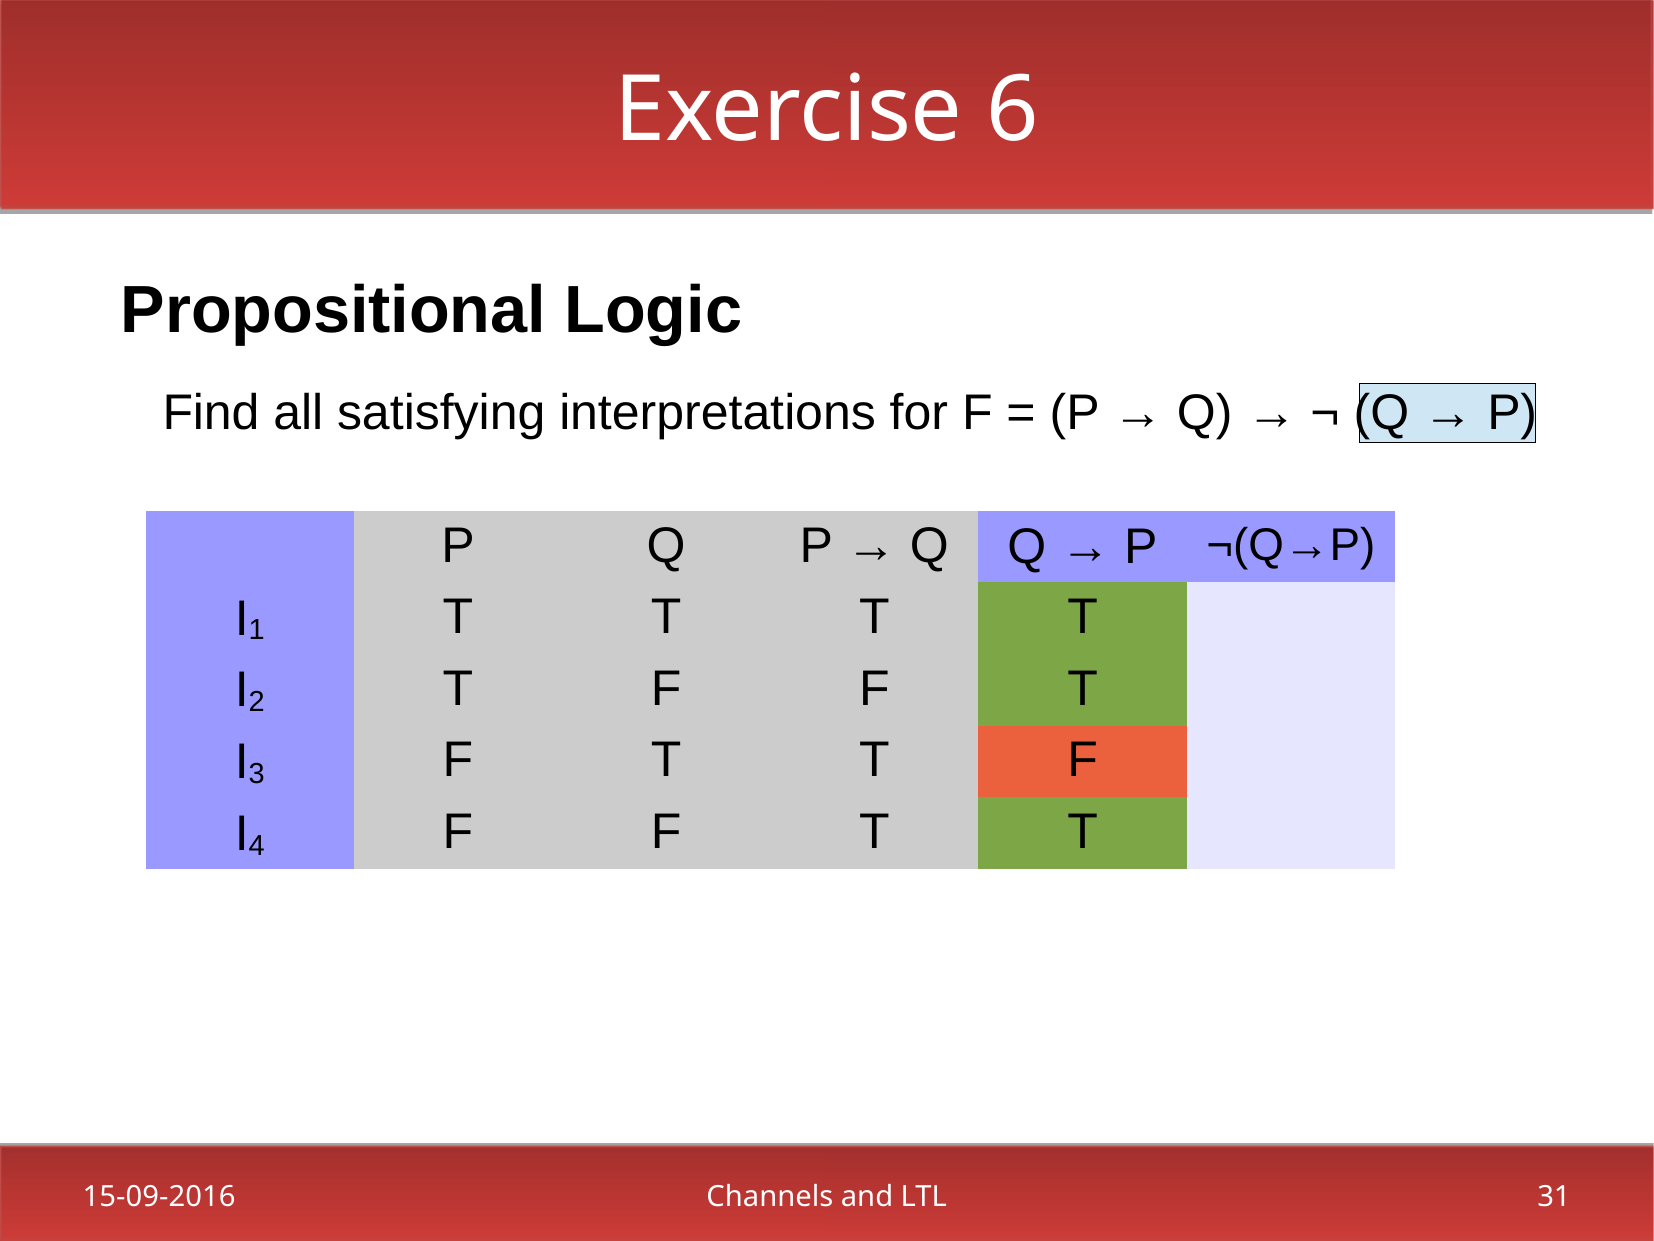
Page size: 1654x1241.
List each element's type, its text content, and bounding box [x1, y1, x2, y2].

title Exercise 6 [59, 31, 1595, 178]
table_header [146, 511, 354, 582]
table_cell T [562, 726, 770, 797]
table_cell I3 [146, 726, 354, 797]
table_cell T [978, 582, 1187, 654]
table_cell [1187, 797, 1395, 869]
text_box Find all satisfying interpretations for F = (P → Q) → ¬ (Q → P) [147, 377, 1554, 448]
table_cell F [562, 797, 770, 869]
table_cell F [354, 726, 562, 797]
table_header P [354, 511, 562, 582]
table_cell I2 [146, 654, 354, 726]
table_cell T [354, 654, 562, 726]
table_header Q [562, 511, 770, 582]
table_cell F [770, 654, 978, 726]
picture [0, 1143, 1654, 1241]
table_header Q → P [978, 511, 1187, 582]
table_header P → Q [770, 511, 978, 582]
table_cell I1 [146, 582, 354, 654]
picture [0, 0, 1654, 214]
table_cell [1187, 582, 1395, 654]
table_cell F [562, 654, 770, 726]
table_cell T [770, 726, 978, 797]
table_cell [1187, 726, 1395, 797]
text_box Propositional Logic [105, 264, 759, 354]
table_cell T [354, 582, 562, 654]
table_cell F [354, 797, 562, 869]
table_cell T [770, 797, 978, 869]
table_cell [1187, 654, 1395, 726]
table_cell F [978, 726, 1187, 797]
table_cell T [978, 797, 1187, 869]
table_cell I4 [146, 797, 354, 869]
table_cell T [562, 582, 770, 654]
table_cell T [978, 654, 1187, 726]
table_cell T [770, 582, 978, 654]
table_header ¬(Q→P) [1187, 511, 1395, 582]
